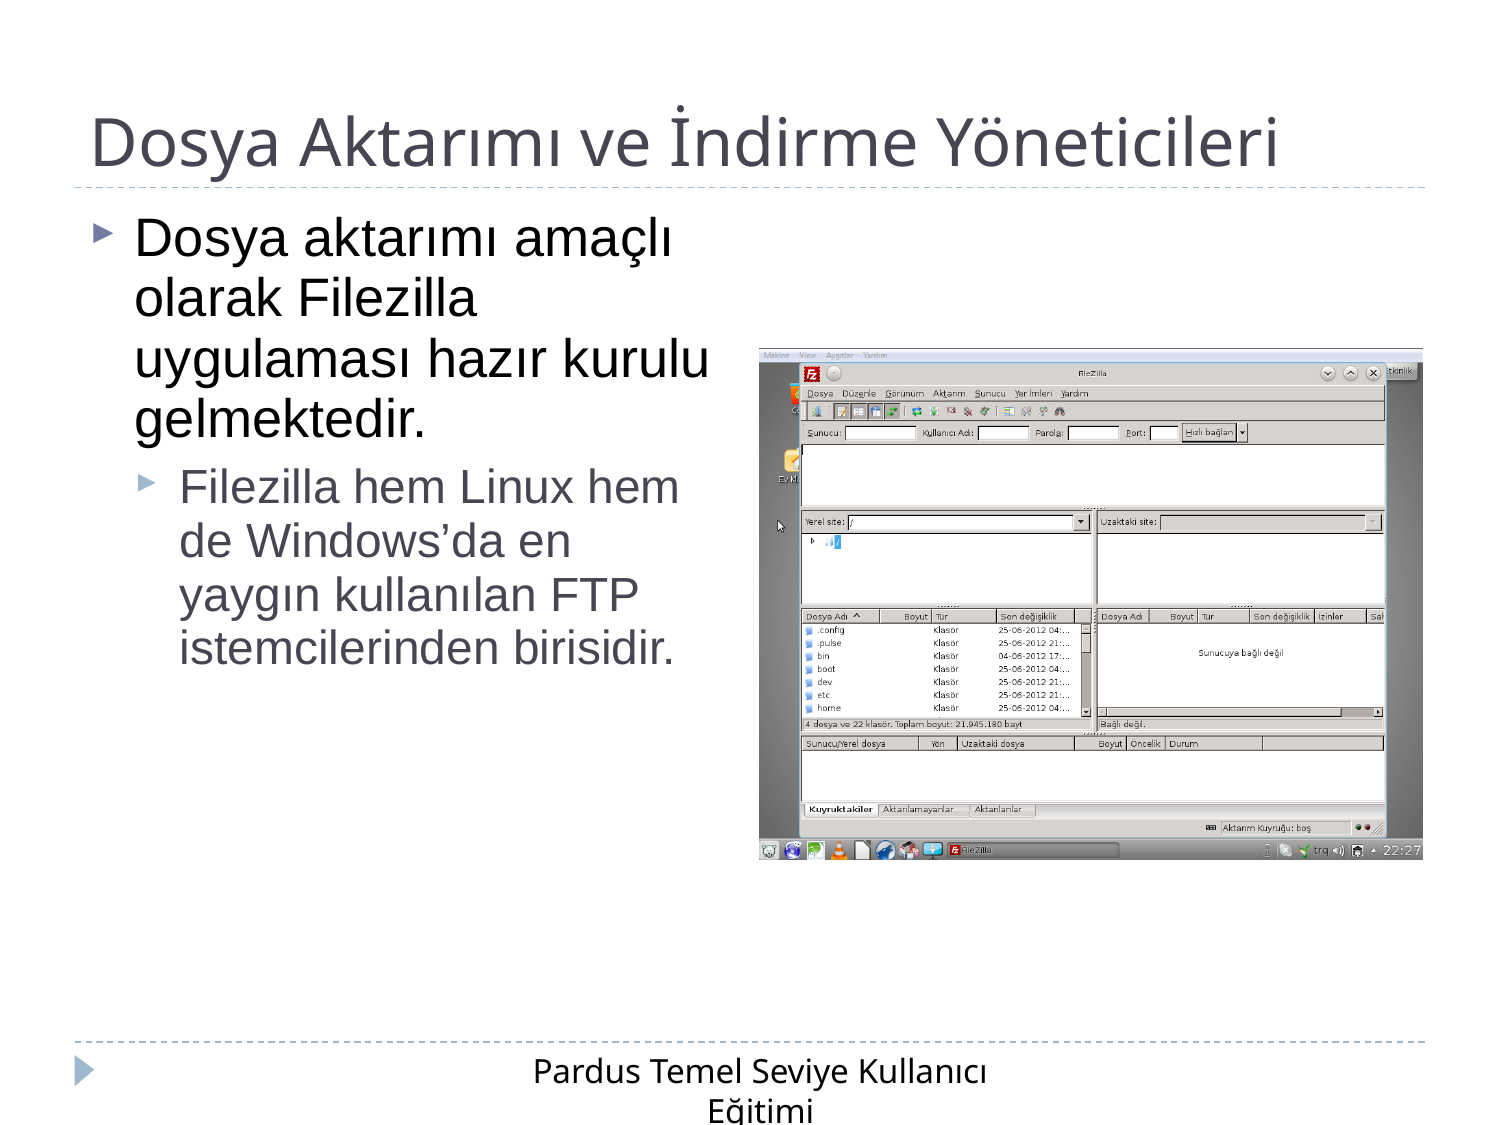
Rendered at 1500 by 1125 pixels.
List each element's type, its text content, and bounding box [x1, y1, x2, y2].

picture [759, 348, 1423, 861]
list Dosya aktarımı amaçlı olarak Filezilla uygulaması hazır kurulu gelmektedir. Filezilla hem Linux hem de Windows’da en yaygın kullanılan FTP istemcilerinden birisidir. [75, 200, 738, 1010]
title Dosya Aktarımı ve İndirme Yöneticileri [75, 37, 1425, 188]
